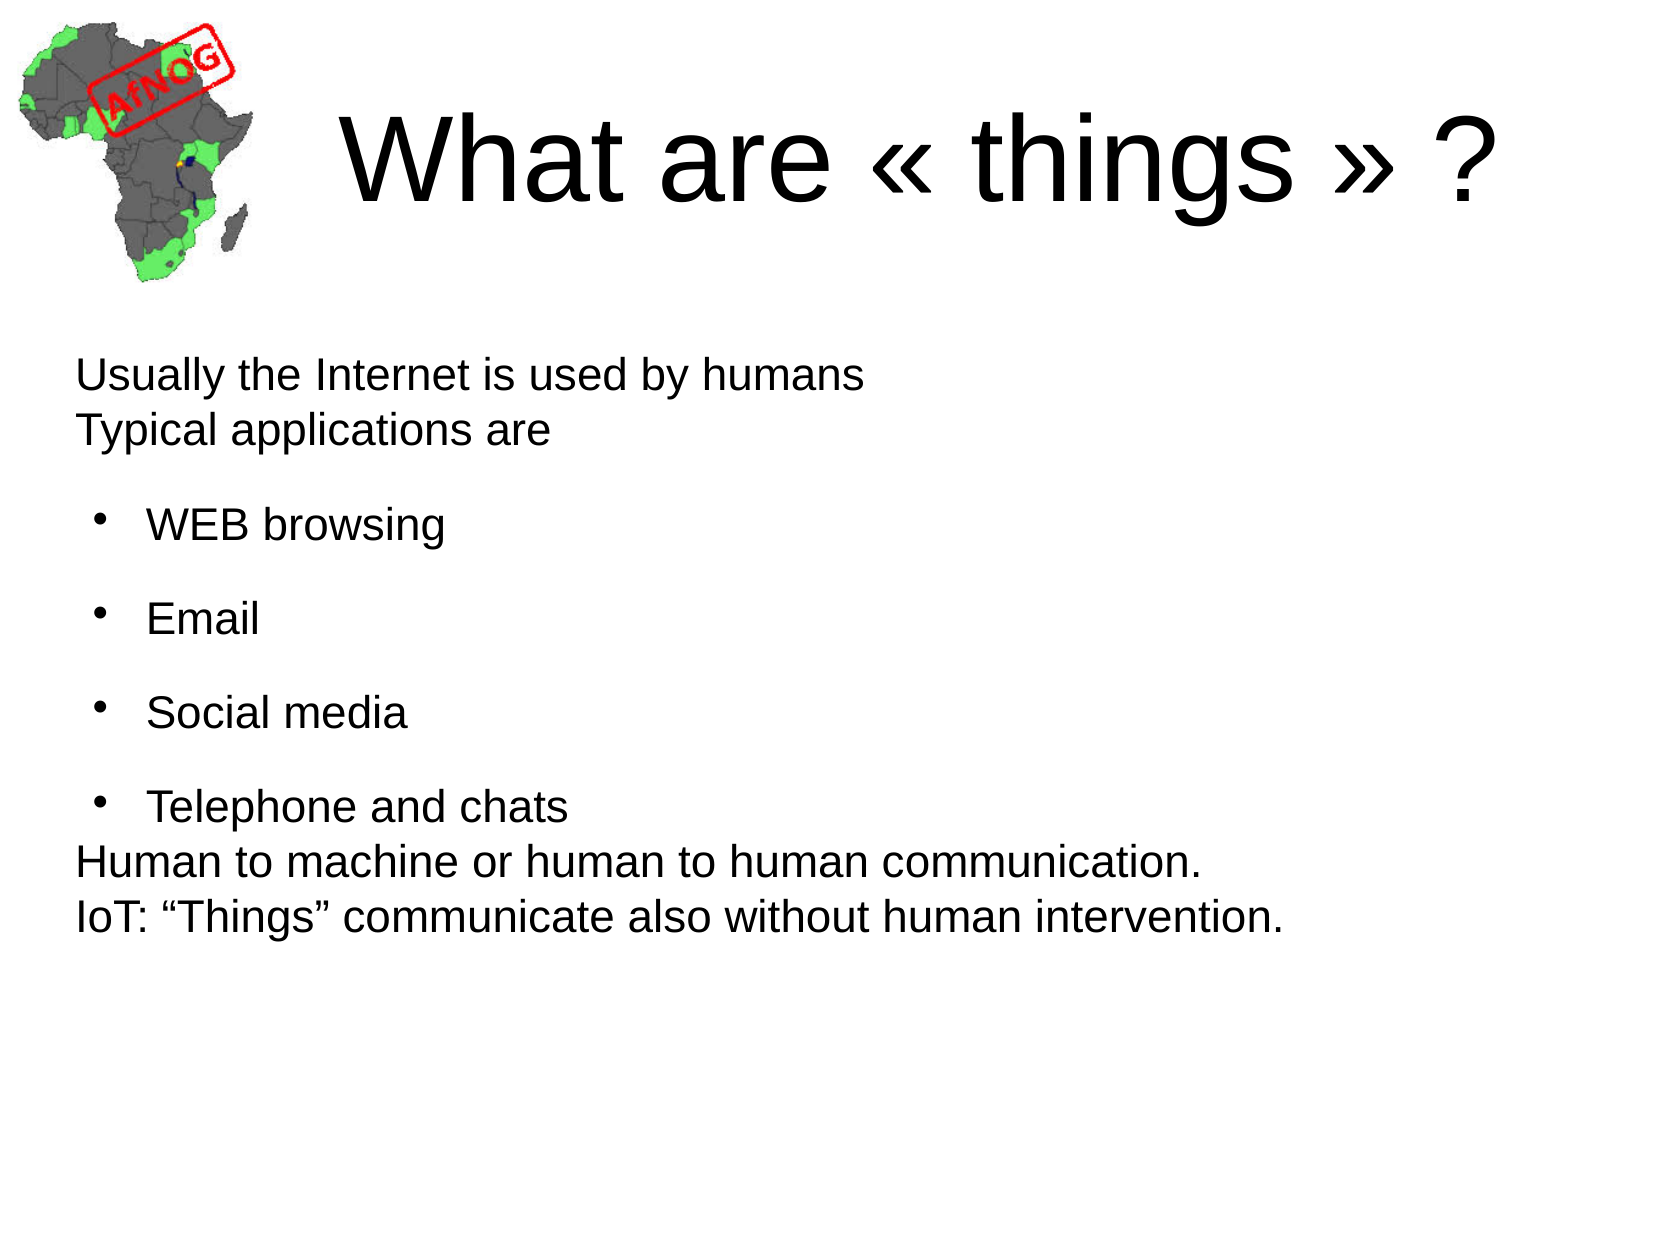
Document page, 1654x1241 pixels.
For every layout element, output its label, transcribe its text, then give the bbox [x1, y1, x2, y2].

text_box Usually the Internet is used by humans Typical applications are WEB browsing Email Social media Telephone and chats Human to machine or human to human communication. IoT: “Things” communicate also without human intervention. [75, 345, 1564, 1065]
picture [9, 0, 259, 291]
text_box What are « things » ? [270, 79, 1571, 227]
